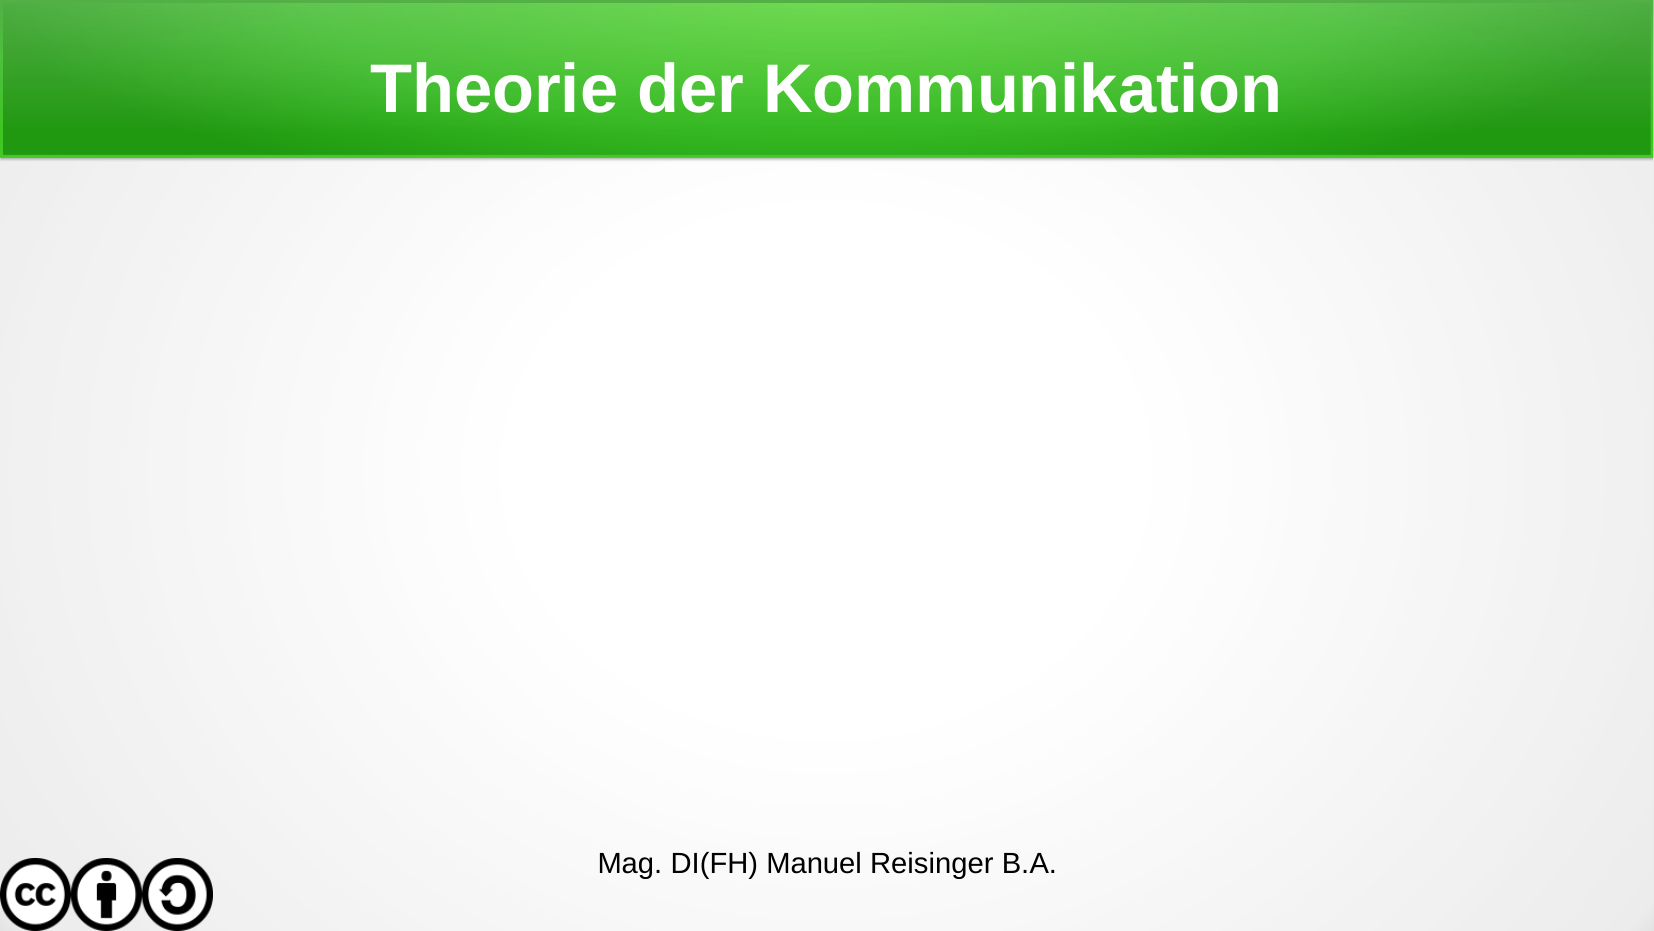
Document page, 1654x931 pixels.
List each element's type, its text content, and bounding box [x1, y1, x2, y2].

picture [0, 858, 213, 931]
title Theorie der Kommunikation [82, 35, 1571, 142]
